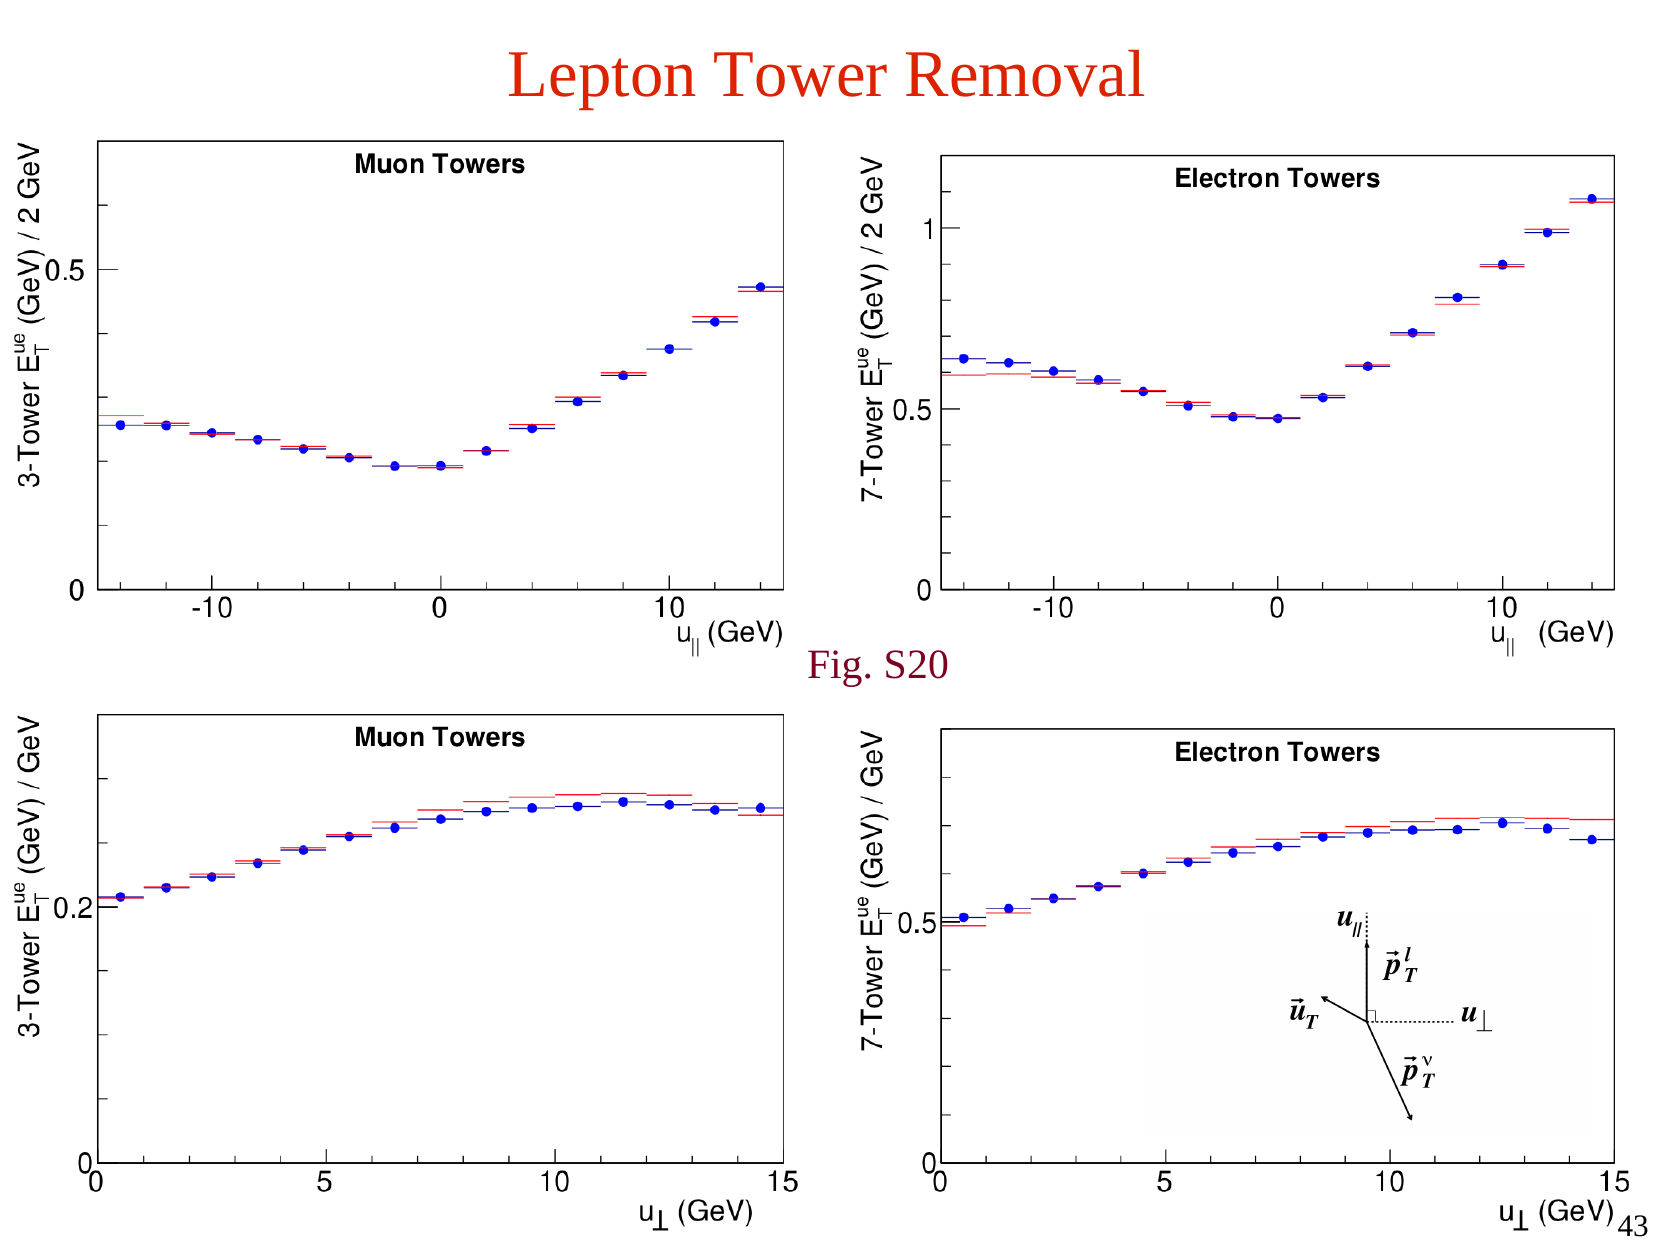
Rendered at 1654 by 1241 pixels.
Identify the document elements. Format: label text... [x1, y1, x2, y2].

text_box Fig. S20 [806, 641, 949, 688]
title Lepton Tower Removal [121, 20, 1534, 118]
picture [0, 118, 1654, 1241]
text_box <number> [1617, 1208, 1654, 1241]
